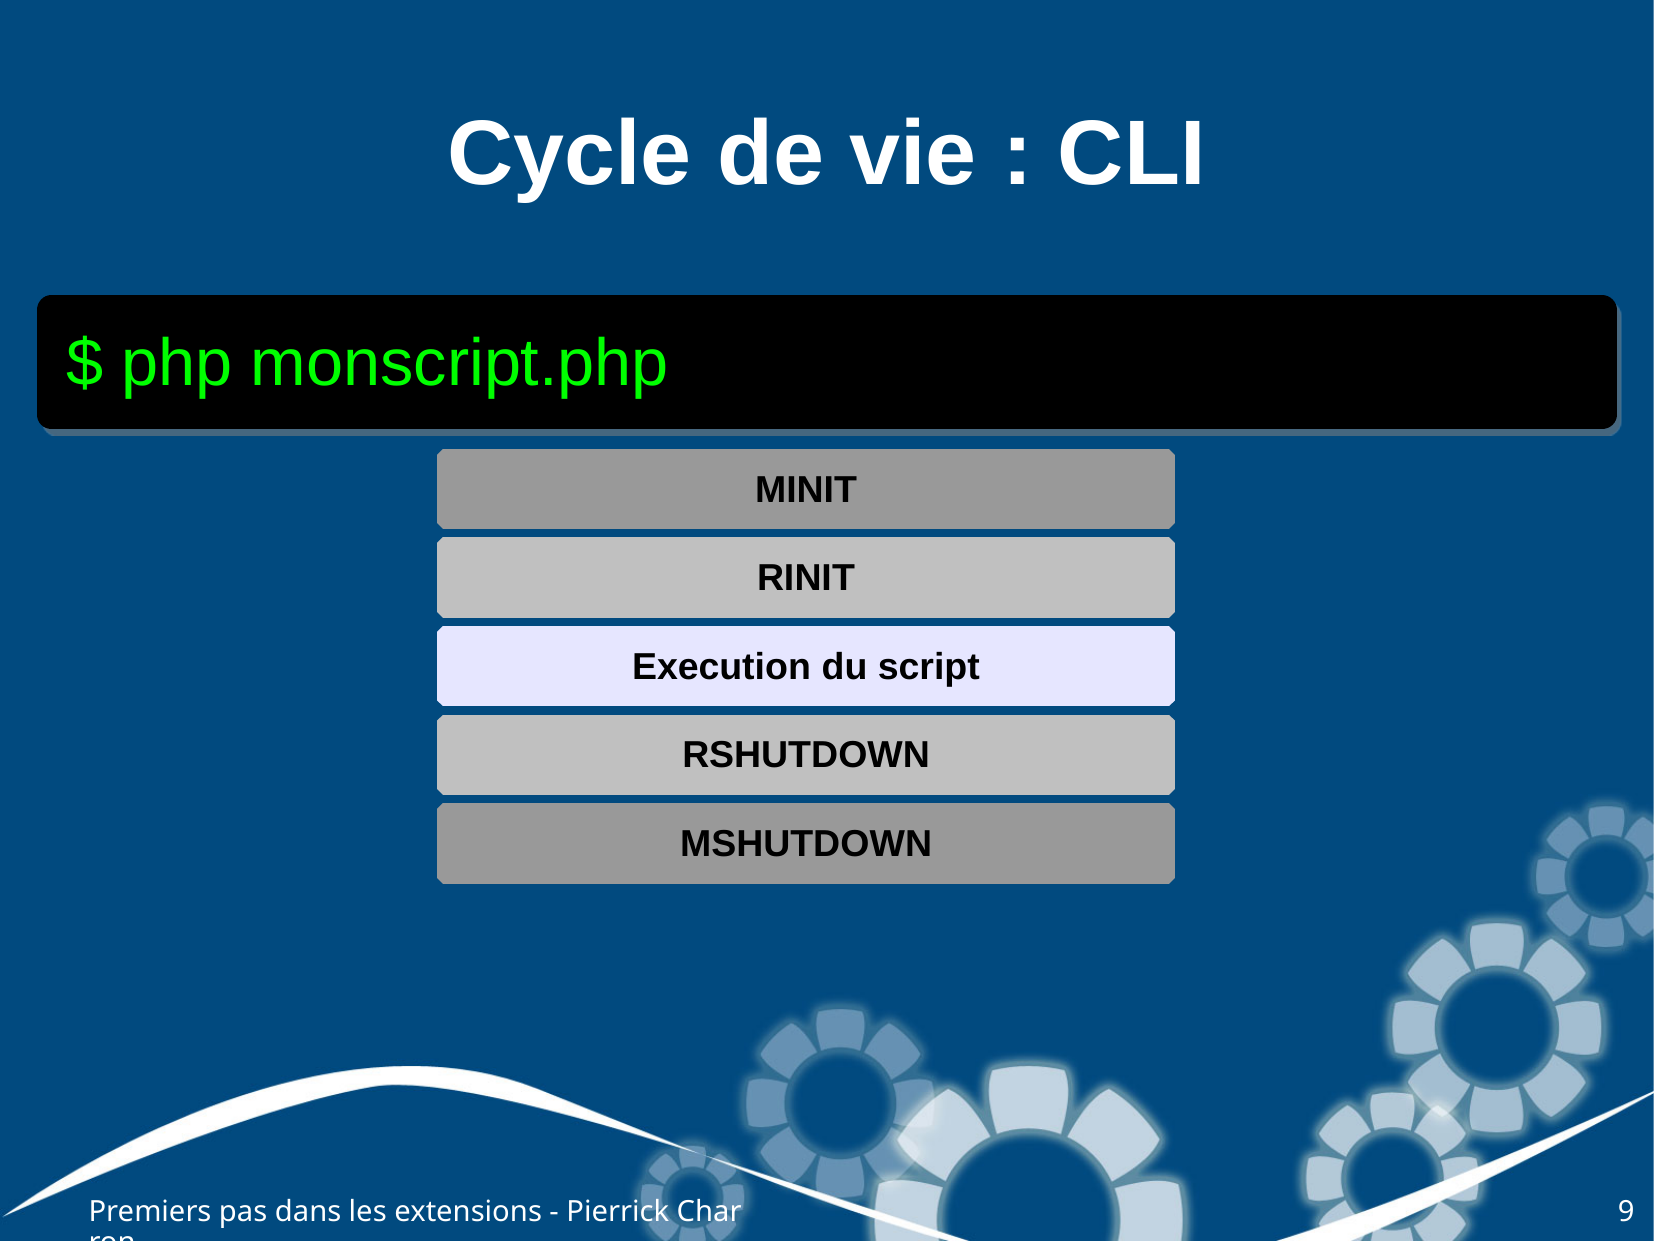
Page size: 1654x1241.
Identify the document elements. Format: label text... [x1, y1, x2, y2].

picture [0, 0, 1654, 1241]
text_box RINIT [442, 543, 1170, 612]
title Cycle de vie : CLI [82, 56, 1571, 250]
text_box MINIT [442, 454, 1170, 524]
text_box RSHUTDOWN [442, 720, 1170, 790]
text_box Execution du script [442, 631, 1170, 701]
list $ php monscript.php [51, 310, 1603, 415]
text_box MSHUTDOWN [442, 809, 1170, 878]
